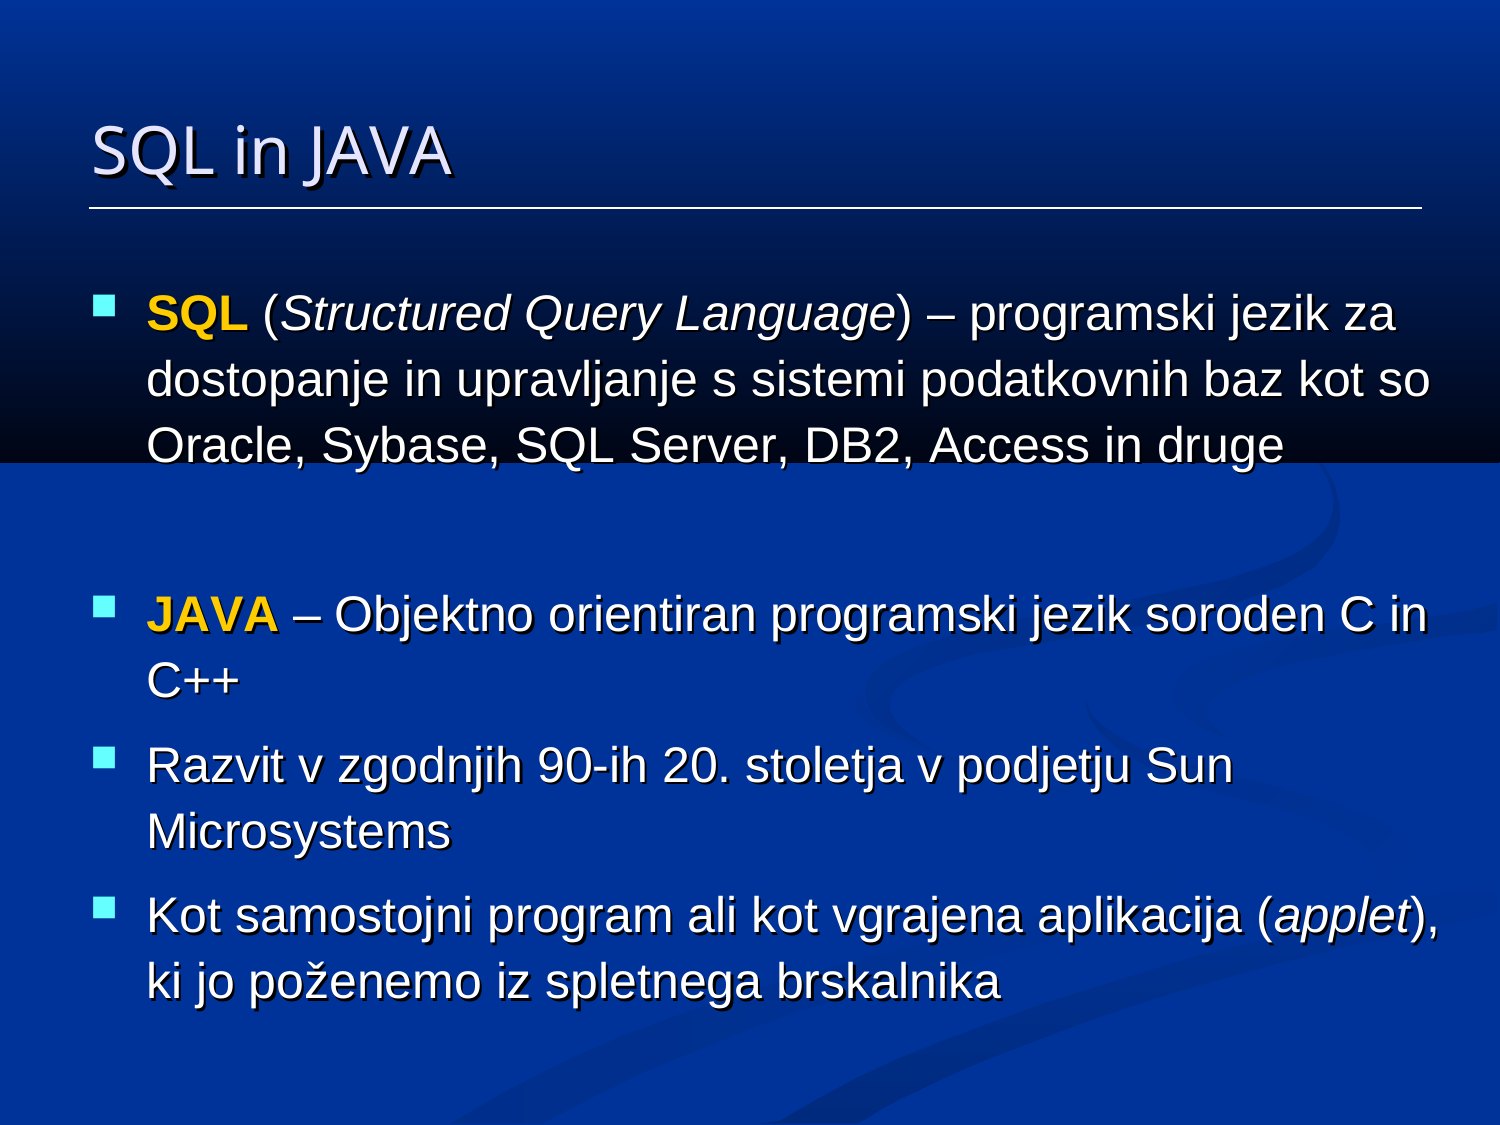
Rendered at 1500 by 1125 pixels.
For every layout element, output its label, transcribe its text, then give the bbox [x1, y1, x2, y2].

text_box SQL in JAVA [76, 54, 1459, 242]
list SQL (Structured Query Language) – programski jezik za dostopanje in upravljanje s sistemi podatkovnih baz kot so Oracle, Sybase, SQL Server, DB2, Access in druge JAVA – Objektno orientiran programski jezik soroden C in C++ Razvit v zgodnjih 90-ih 20. stoletja v podjetju Sun Microsystems Kot samostojni program ali kot vgrajena aplikacija (applet), ki jo poženemo iz spletnega brskalnika [75, 267, 1471, 1071]
